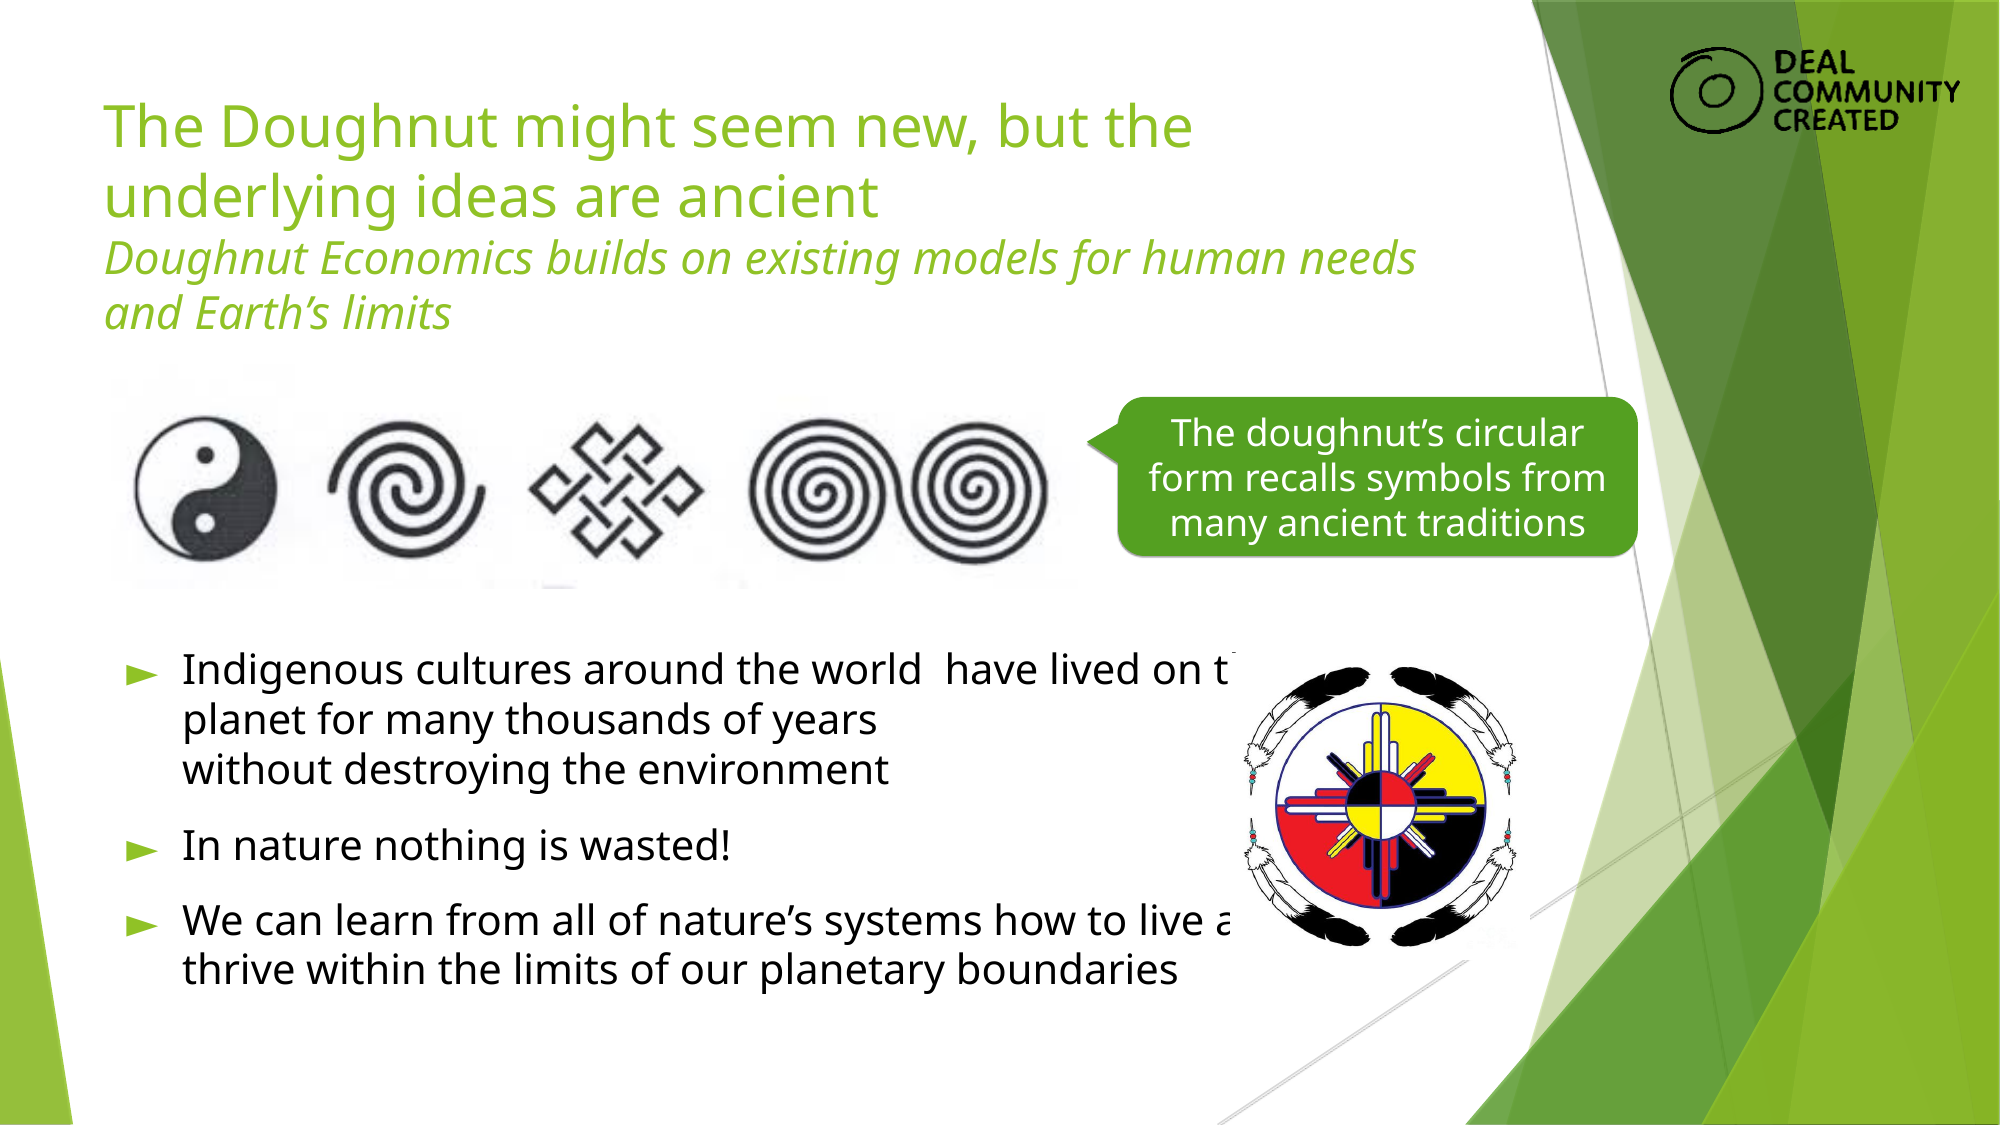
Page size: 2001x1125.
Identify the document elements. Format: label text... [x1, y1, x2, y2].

text_box The Doughnut might seem new, but the underlying ideas are ancient Doughnut Economics builds on existing models for human needs and Earth’s limits [88, 81, 1499, 357]
text_box The doughnut’s circular form recalls symbols from many ancient traditions [1086, 396, 1638, 556]
picture [1230, 653, 1530, 960]
picture [1670, 47, 1960, 134]
text_box Indigenous cultures around the world have lived on this planet for many thousands of years without destroying the environment In nature nothing is wasted! We can learn from all of nature’s systems how to live and thrive within the limits of our planetary boundaries [111, 635, 1375, 1067]
picture [111, 364, 1080, 589]
